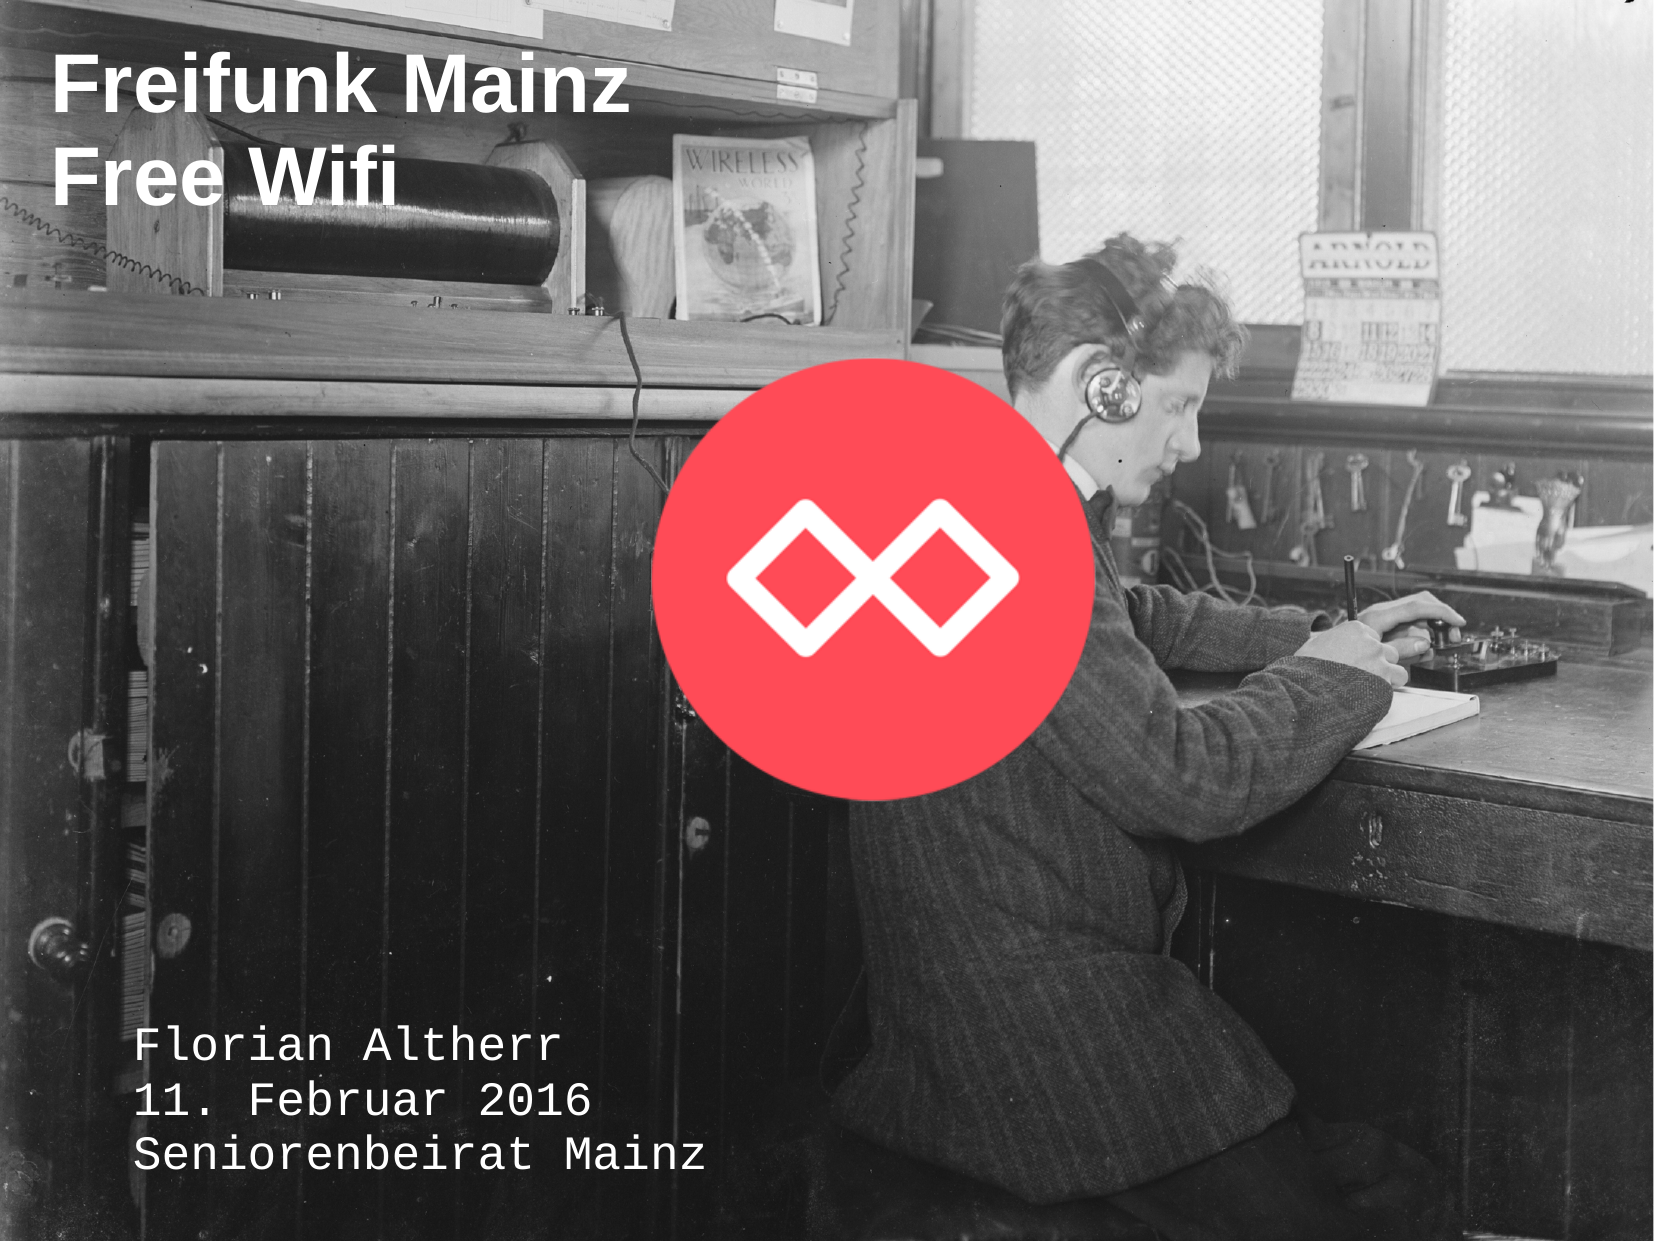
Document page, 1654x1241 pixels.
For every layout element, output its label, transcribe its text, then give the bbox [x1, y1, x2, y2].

text_box Freifunk Mainz Free Wifi [35, 29, 1097, 324]
picture [0, 0, 1654, 1241]
text_box Florian Altherr 11. Februar 2016 Seniorenbeirat Mainz [118, 1013, 838, 1192]
